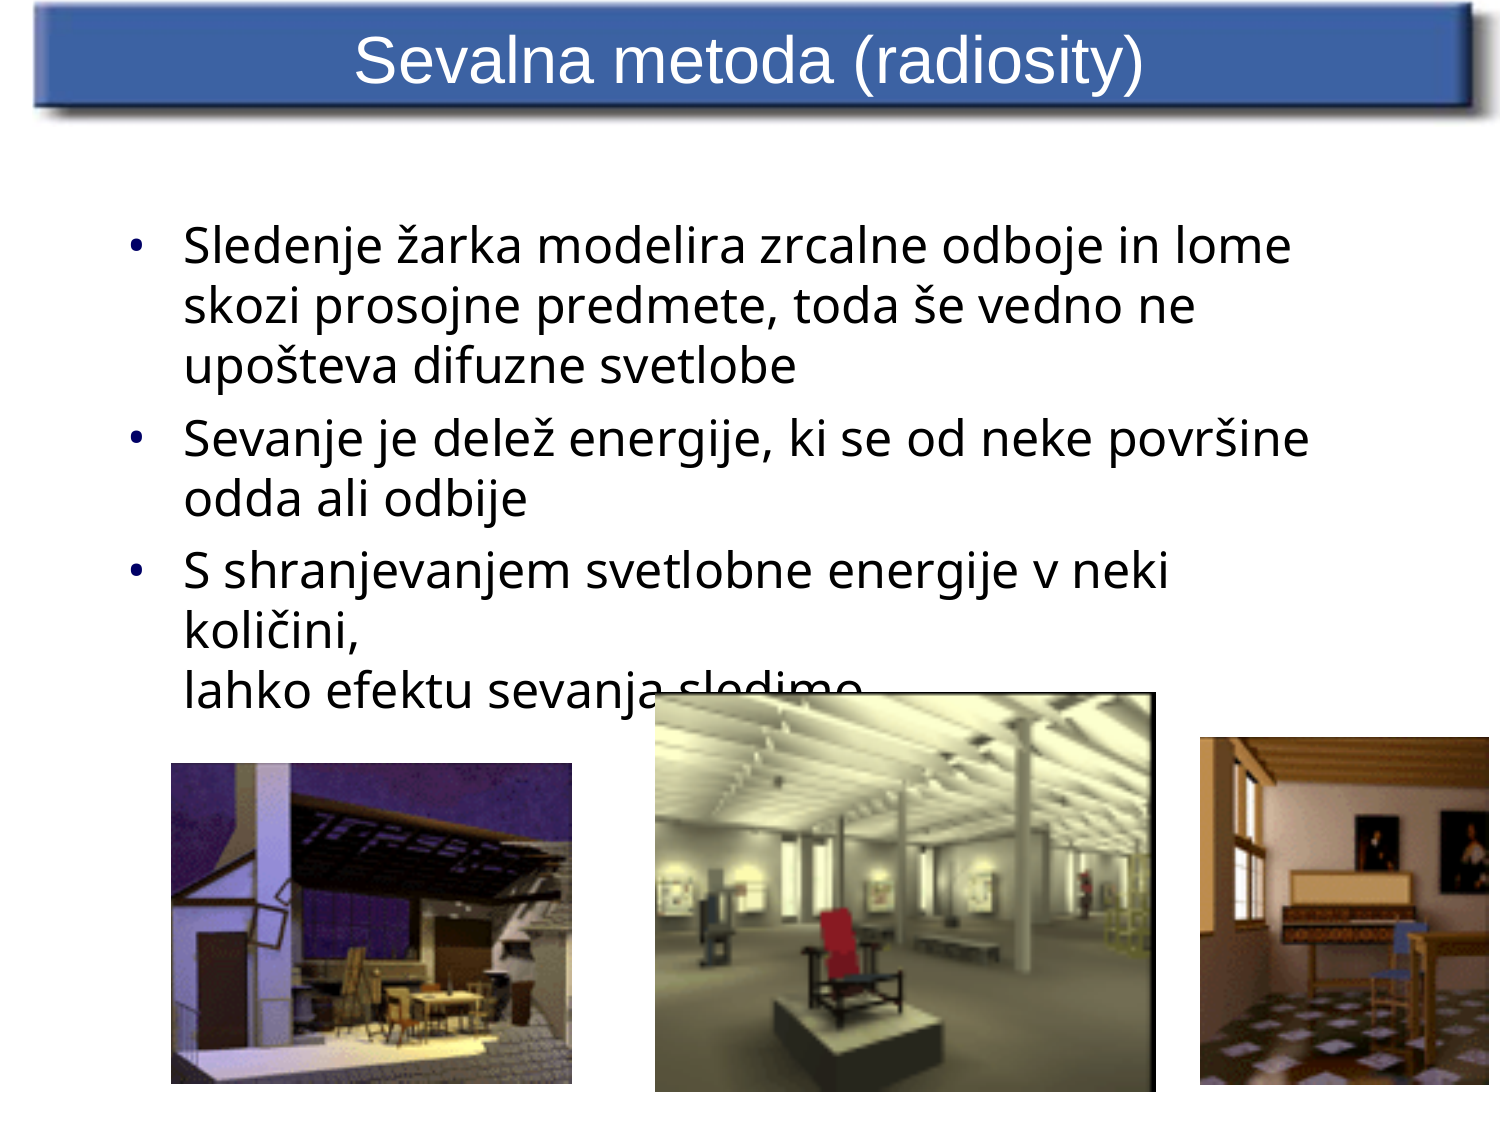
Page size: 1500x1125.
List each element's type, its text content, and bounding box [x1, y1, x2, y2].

list Sledenje žarka modelira zrcalne odboje in lome skozi prosojne predmete, toda še vedno ne upošteva difuzne svetlobe Sevanje je delež energije, ki se od neke površine odda ali odbije S shranjevanjem svetlobne energije v neki količini, lahko efektu sevanja sledimo [112, 206, 1375, 919]
picture [655, 692, 1156, 1092]
picture [171, 763, 572, 1084]
picture [32, 0, 1500, 127]
picture [1200, 737, 1489, 1085]
title Sevalna metoda (radiosity) [75, 0, 1426, 105]
